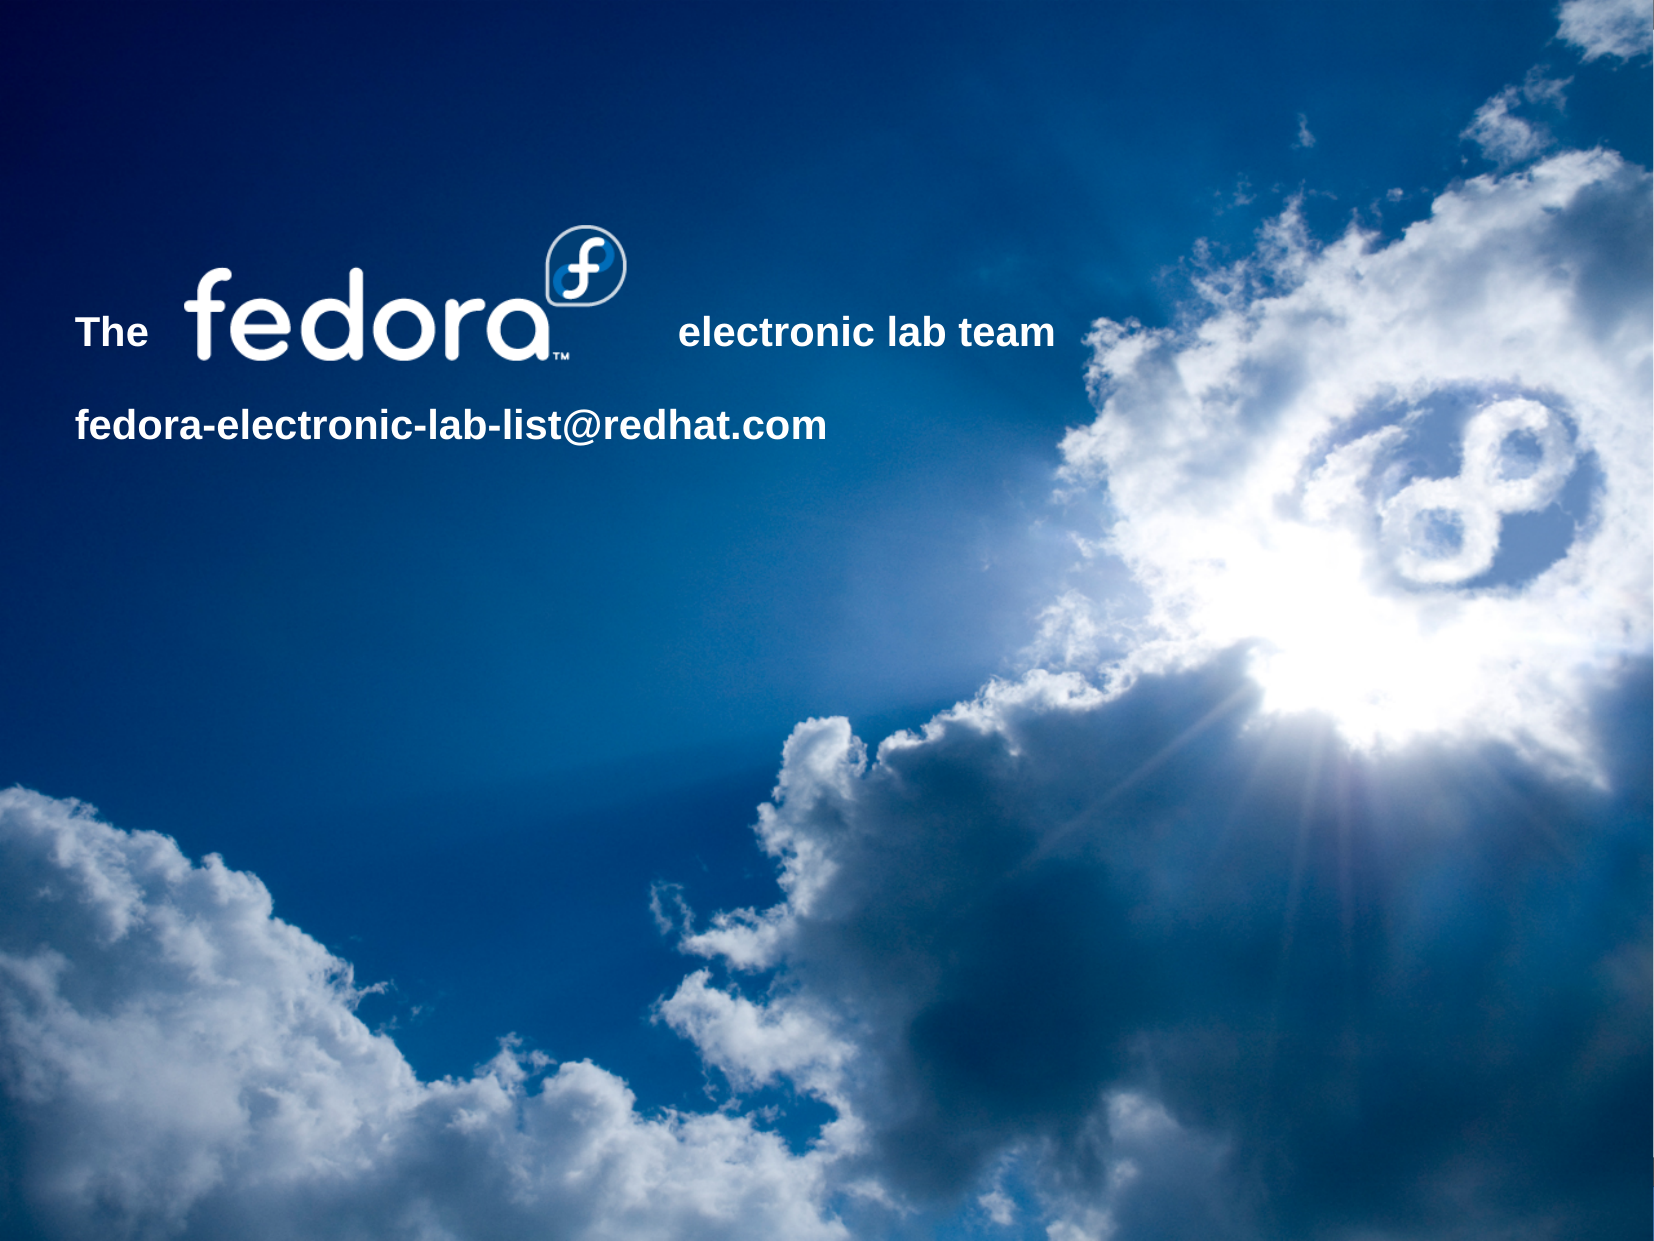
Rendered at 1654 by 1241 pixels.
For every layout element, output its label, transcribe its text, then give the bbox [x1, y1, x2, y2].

picture [0, 0, 1654, 1241]
text_box The electronic lab team fedora-electronic-lab-list@redhat.com [60, 301, 1072, 479]
